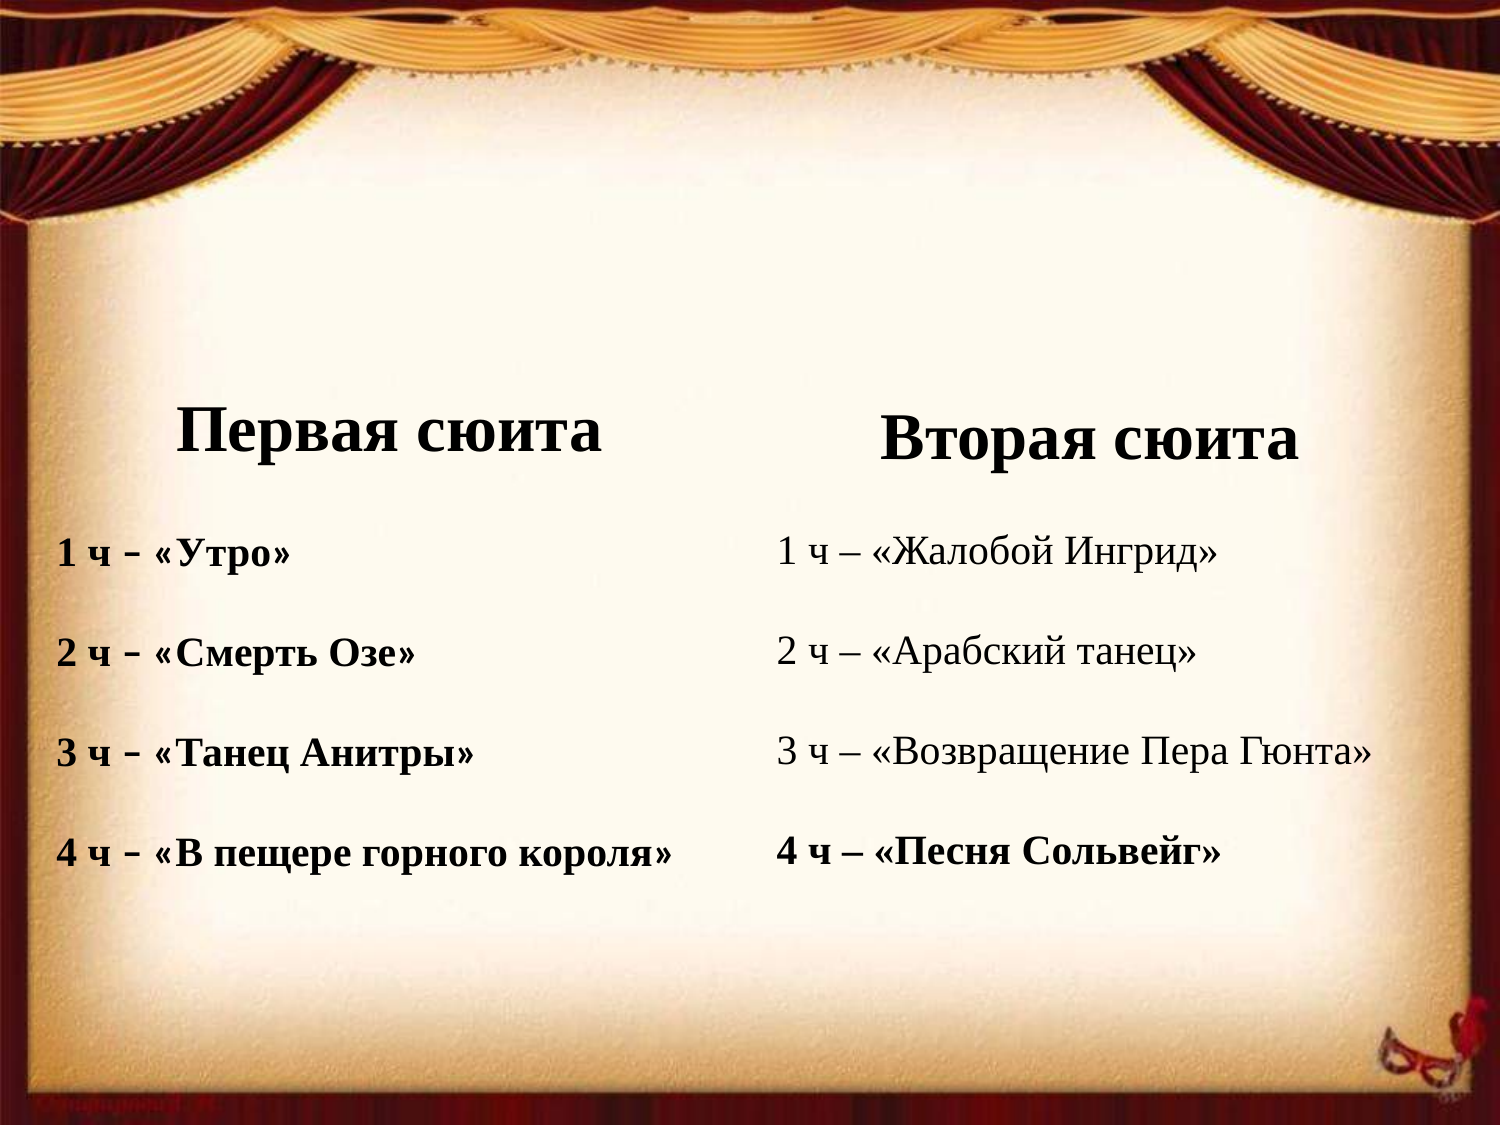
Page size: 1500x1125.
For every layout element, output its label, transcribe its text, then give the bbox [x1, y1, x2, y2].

text_box Первая сюита 1 ч – «Утро» 2 ч – «Смерть Озе» 3 ч – «Танец Анитры» 4 ч – «В пещере горного короля» [41, 377, 739, 883]
text_box Вторая сюита 1 ч – «Жалобой Ингрид» 2 ч – «Арабский танец» 3 ч – «Возвращение Пера Гюнта» 4 ч – «Песня Сольвейг» [761, 385, 1420, 881]
title [75, 45, 1425, 233]
picture [0, 0, 1500, 1125]
